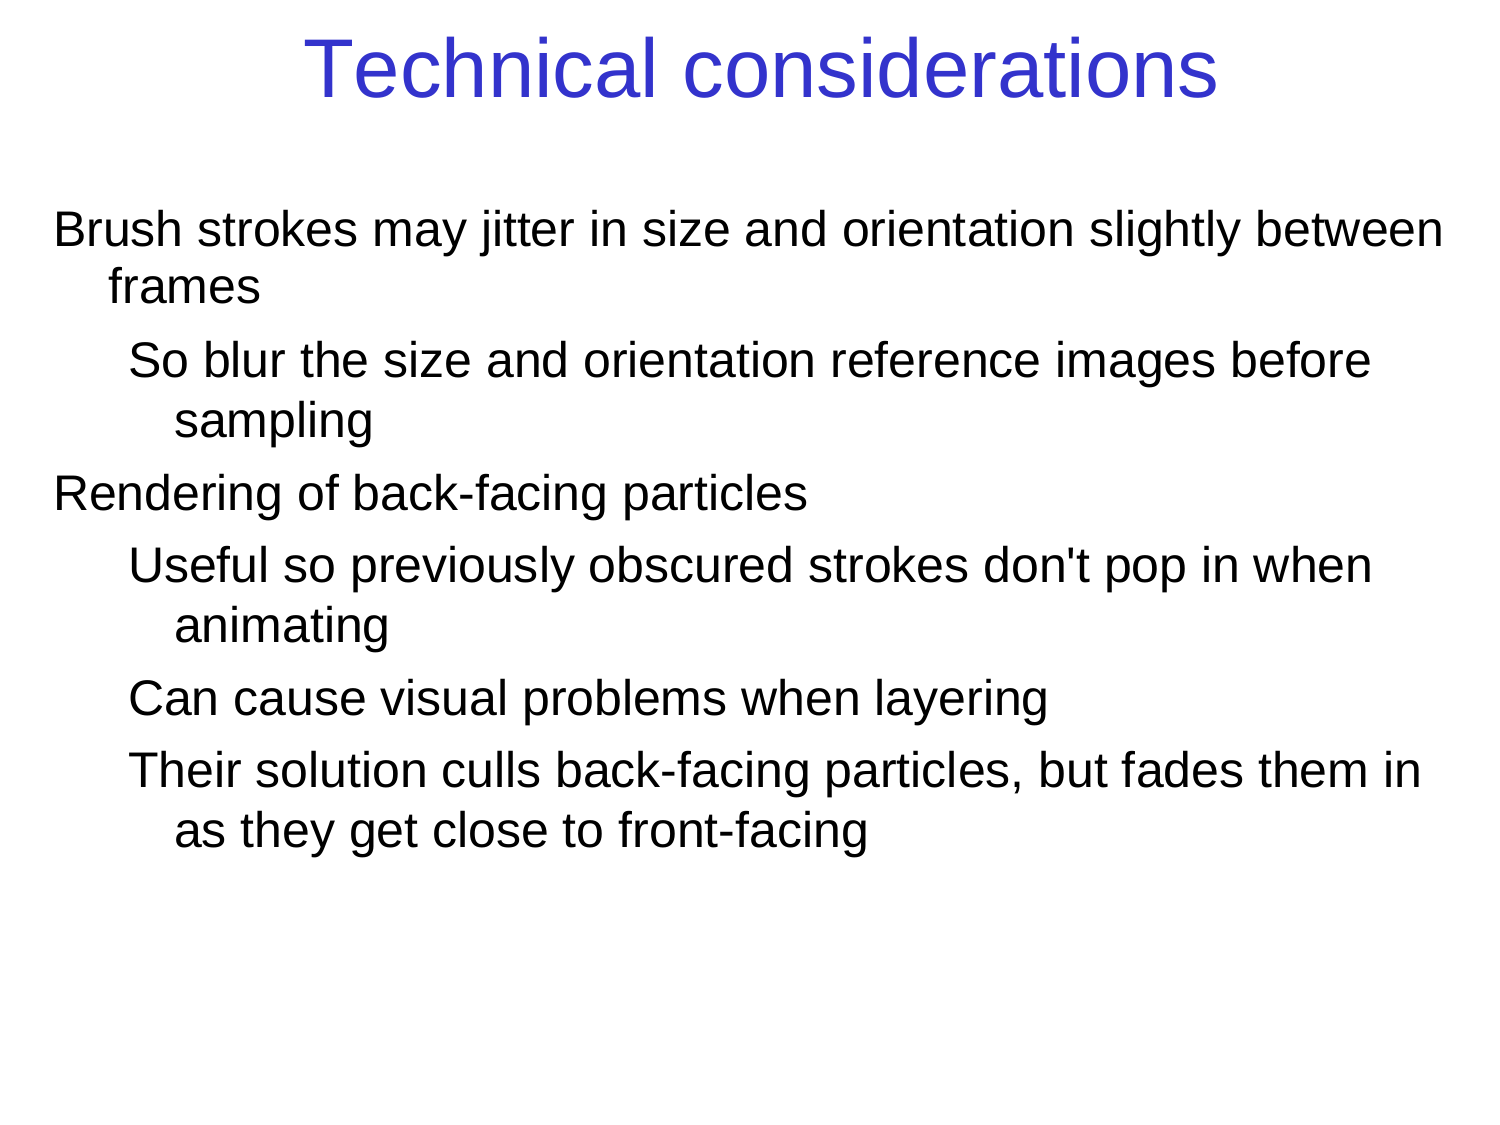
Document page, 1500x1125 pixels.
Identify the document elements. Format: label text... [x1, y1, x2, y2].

list Brush strokes may jitter in size and orientation slightly between frames So blur the size and orientation reference images before sampling Rendering of back-facing particles Useful so previously obscured strokes don't pop in when animating Can cause visual problems when layering Their solution culls back-facing particles, but fades them in as they get close to front-facing [53, 201, 1460, 1072]
title Technical considerations [123, 0, 1400, 138]
